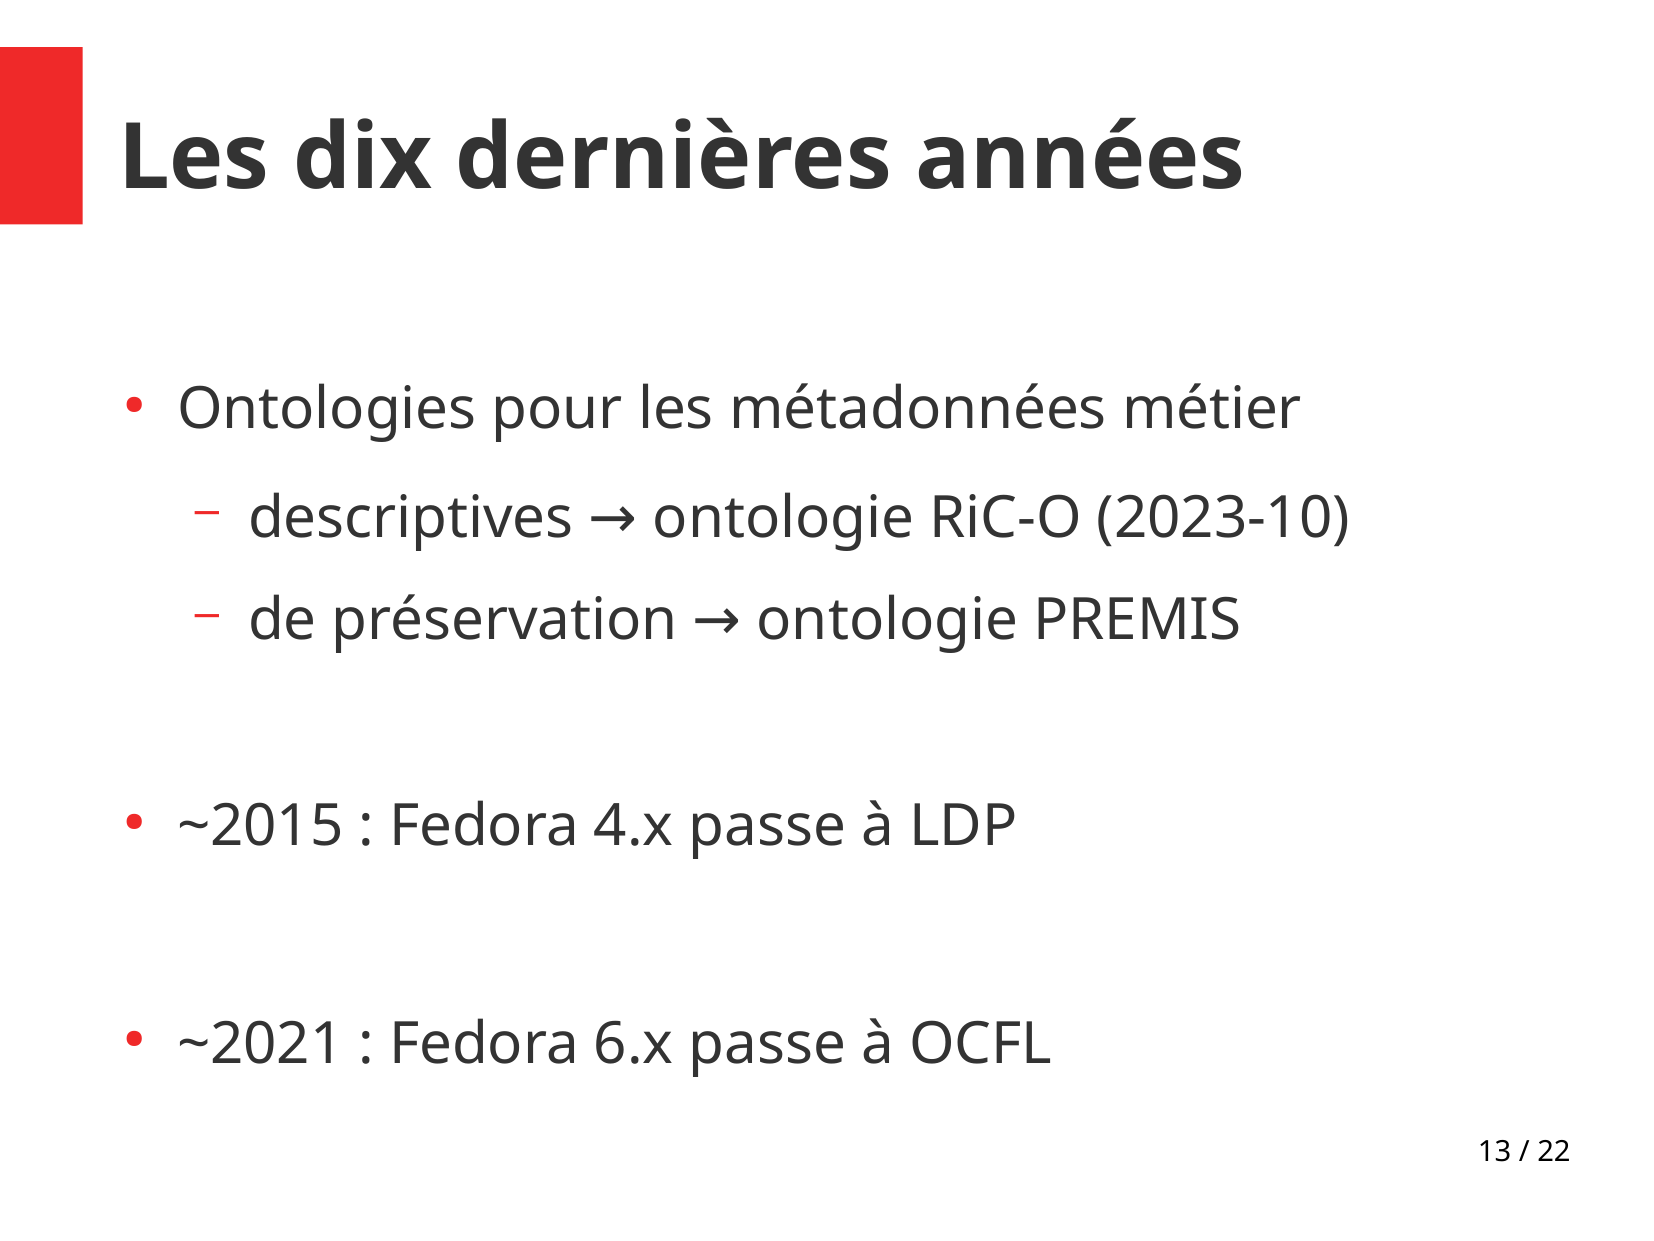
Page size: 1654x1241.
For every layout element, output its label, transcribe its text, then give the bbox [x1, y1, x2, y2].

title Les dix dernières années [118, 49, 1571, 257]
list Ontologies pour les métadonnées métier descriptives → ontologie RiC-O (2023-10) de préservation → ontologie PREMIS ~2015 : Fedora 4.x passe à LDP ~2021 : Fedora 6.x passe à OCFL [106, 366, 1524, 1086]
